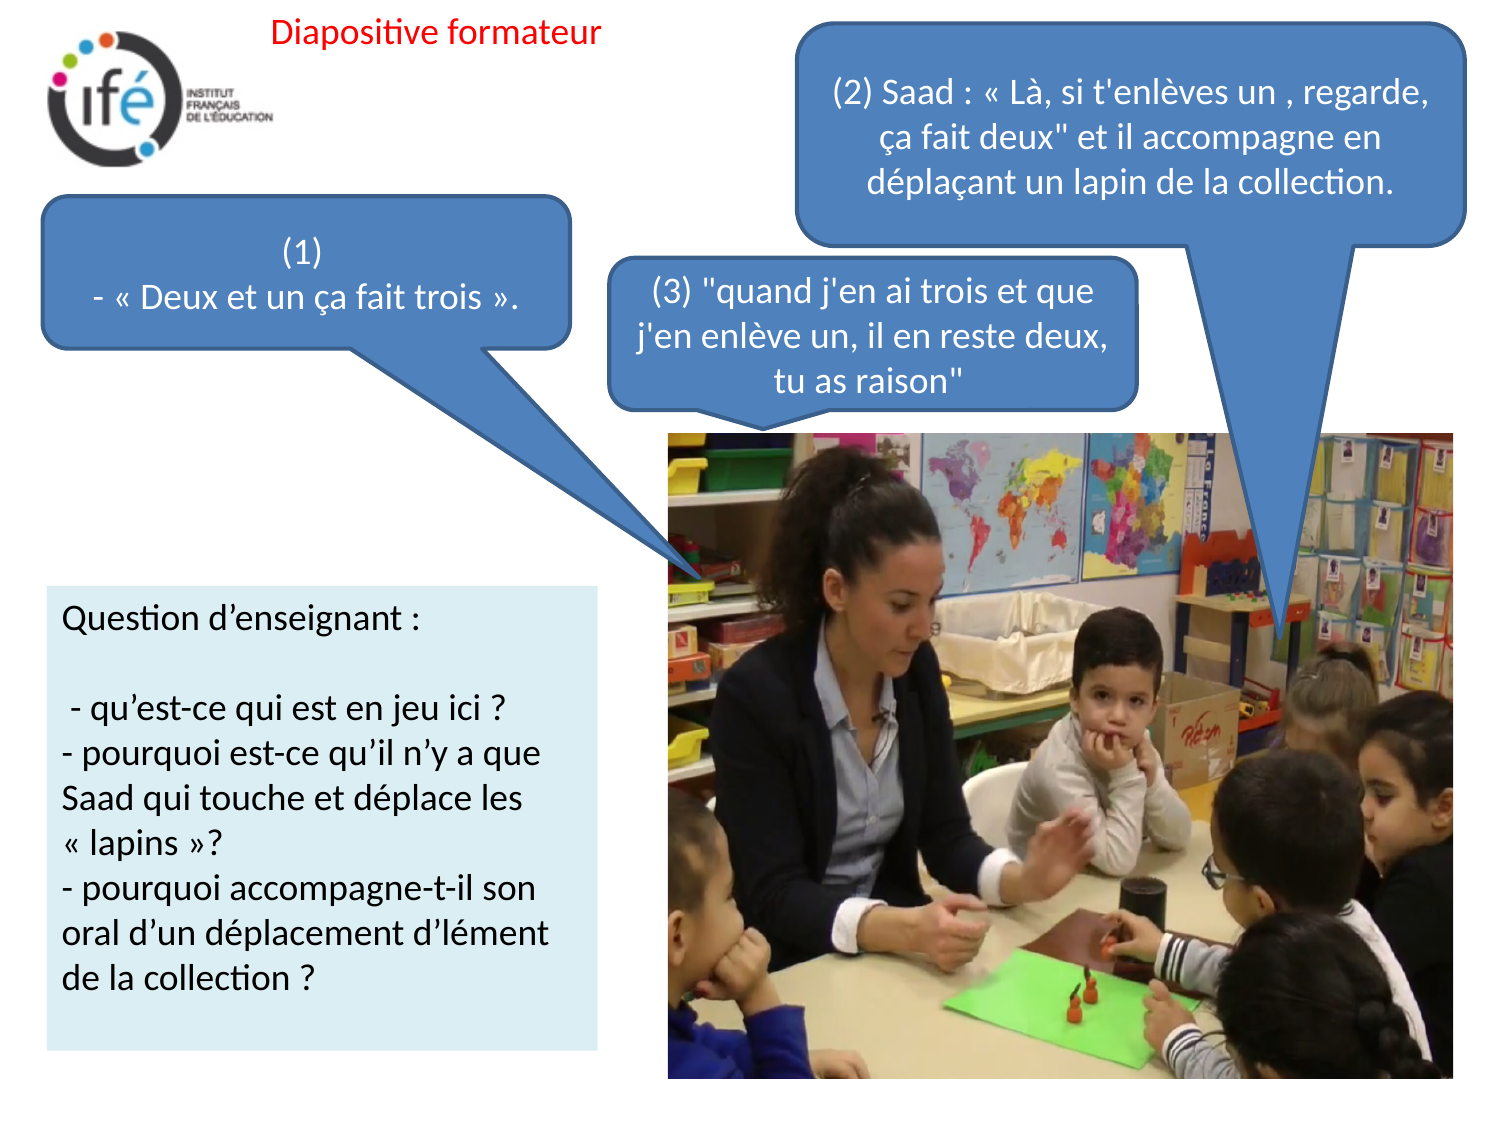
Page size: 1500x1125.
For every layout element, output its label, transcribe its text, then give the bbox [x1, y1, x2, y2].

picture [46, 30, 275, 169]
picture [667, 433, 1454, 1079]
text_box (1) - « Deux et un ça fait trois ». [42, 196, 700, 579]
text_box Diapositive formateur [255, 0, 618, 60]
text_box (2) Saad : « Là, si t'enlèves un , regarde, ça fait deux" et il accompagne en déplaçant un lapin de la collection. [796, 23, 1465, 639]
text_box (3) "quand j'en ai trois et que j'en enlève un, il en reste deux, tu as raison" [609, 257, 1137, 430]
text_box Question d’enseignant : - qu’est-ce qui est en jeu ici ? - pourquoi est-ce qu’il n’y a que Saad qui touche et déplace les « lapins »? - pourquoi accompagne-t-il son oral d’un déplacement d’lément de la collection ? [46, 585, 598, 1051]
